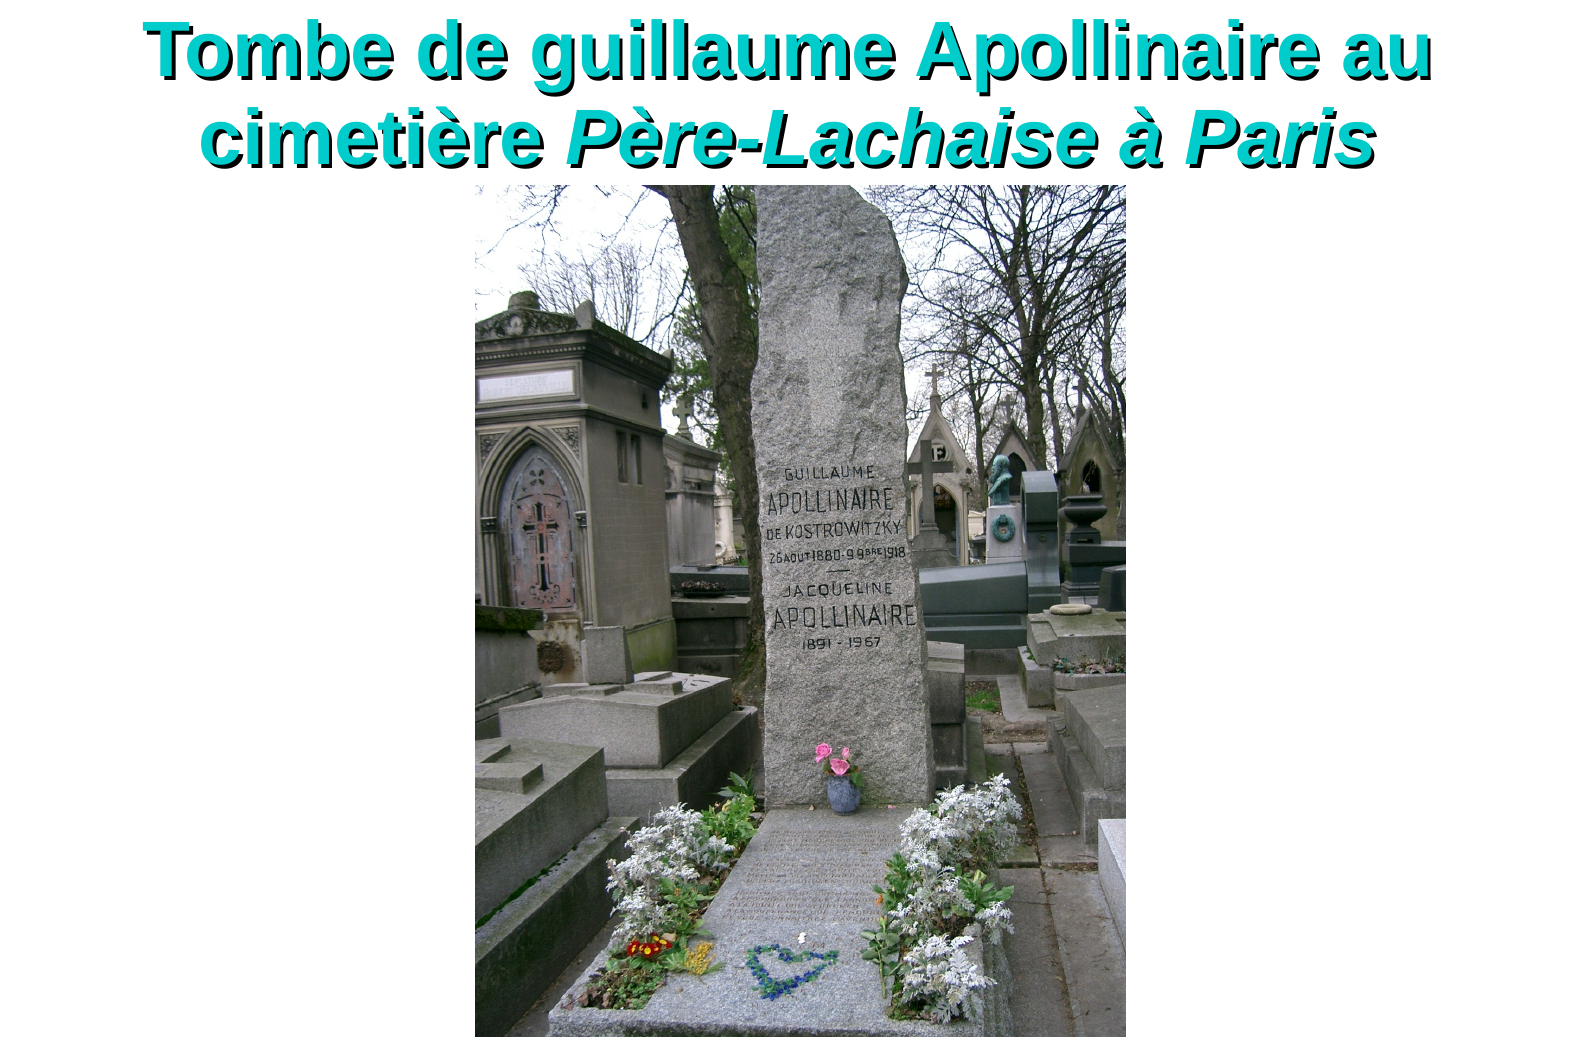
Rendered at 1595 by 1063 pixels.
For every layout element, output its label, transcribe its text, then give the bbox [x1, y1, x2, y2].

title Tombe de guillaume Apollinaire au cimetière Père-Lachaise à Paris [70, 4, 1506, 183]
picture [475, 185, 1126, 1037]
